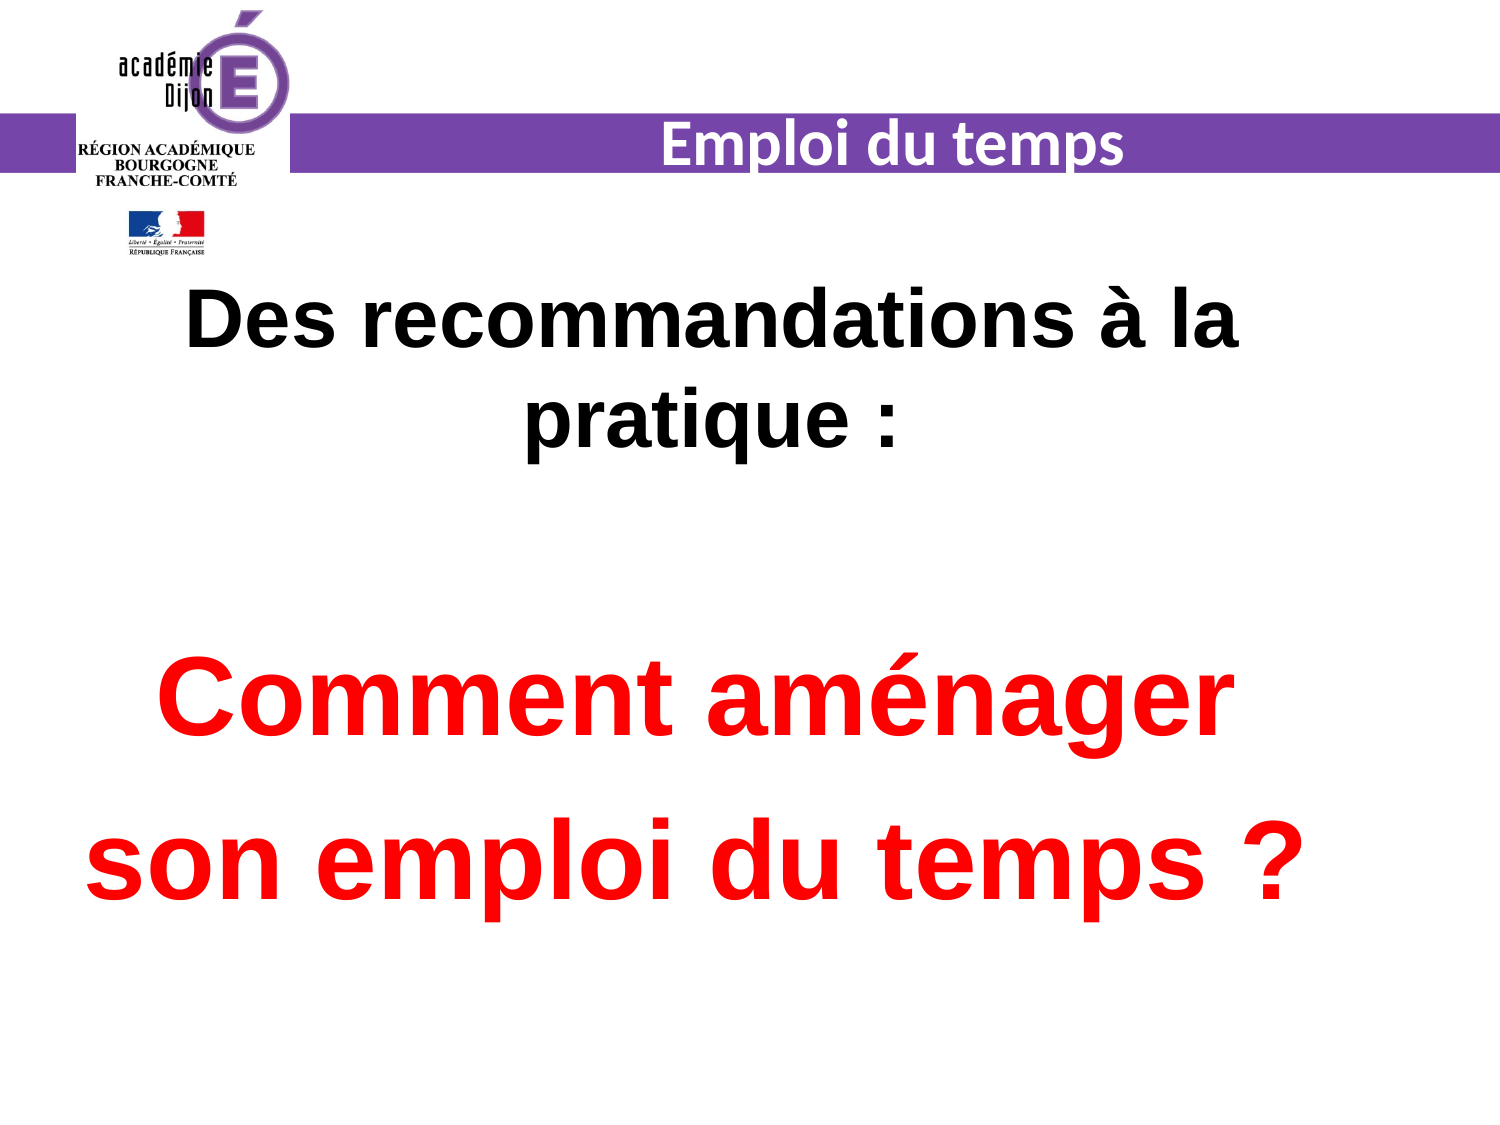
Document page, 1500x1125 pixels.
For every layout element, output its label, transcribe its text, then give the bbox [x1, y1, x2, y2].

text_box Des recommandations à la pratique : Comment aménager son emploi du temps ? [37, 256, 1387, 1030]
title Emploi du temps [360, 45, 1425, 233]
picture [76, 8, 290, 256]
